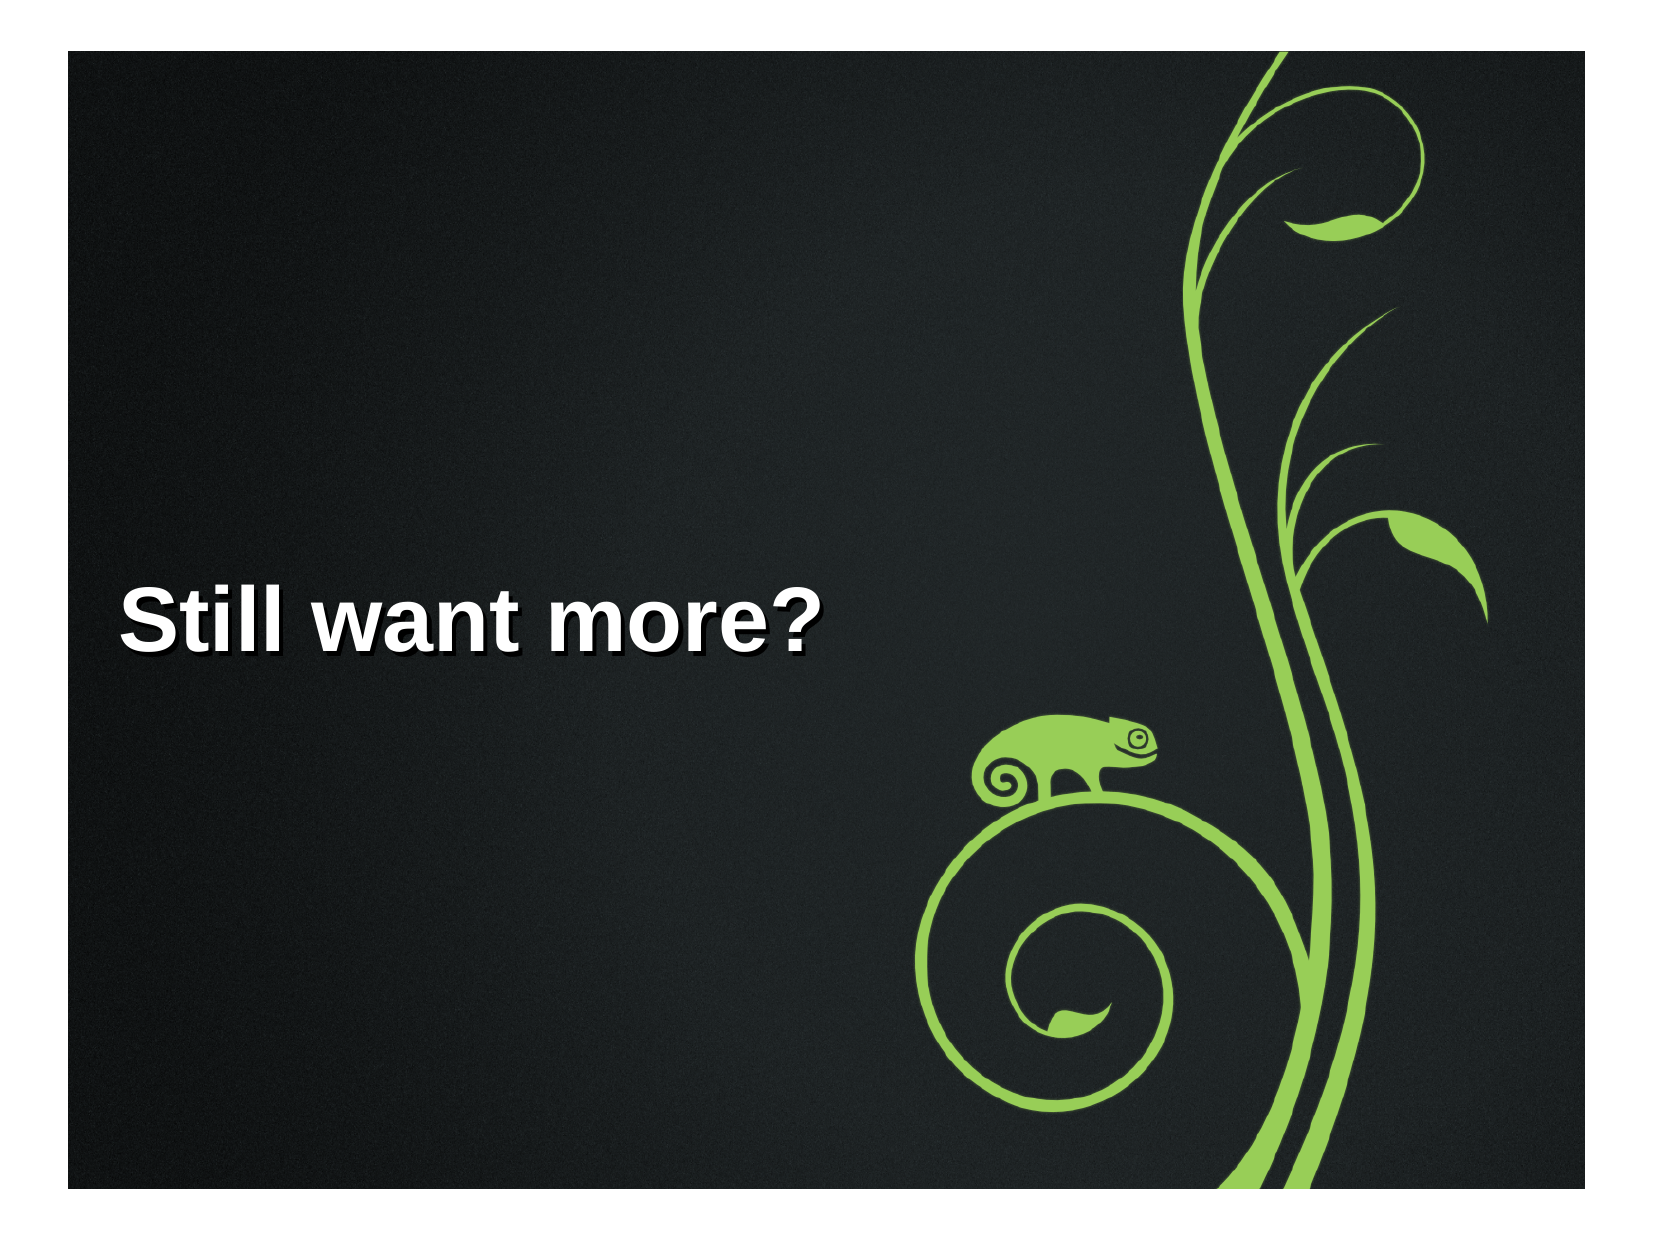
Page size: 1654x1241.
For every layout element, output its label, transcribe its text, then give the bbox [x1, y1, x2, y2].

picture [68, 51, 1585, 1189]
title Still want more? [118, 457, 1197, 783]
